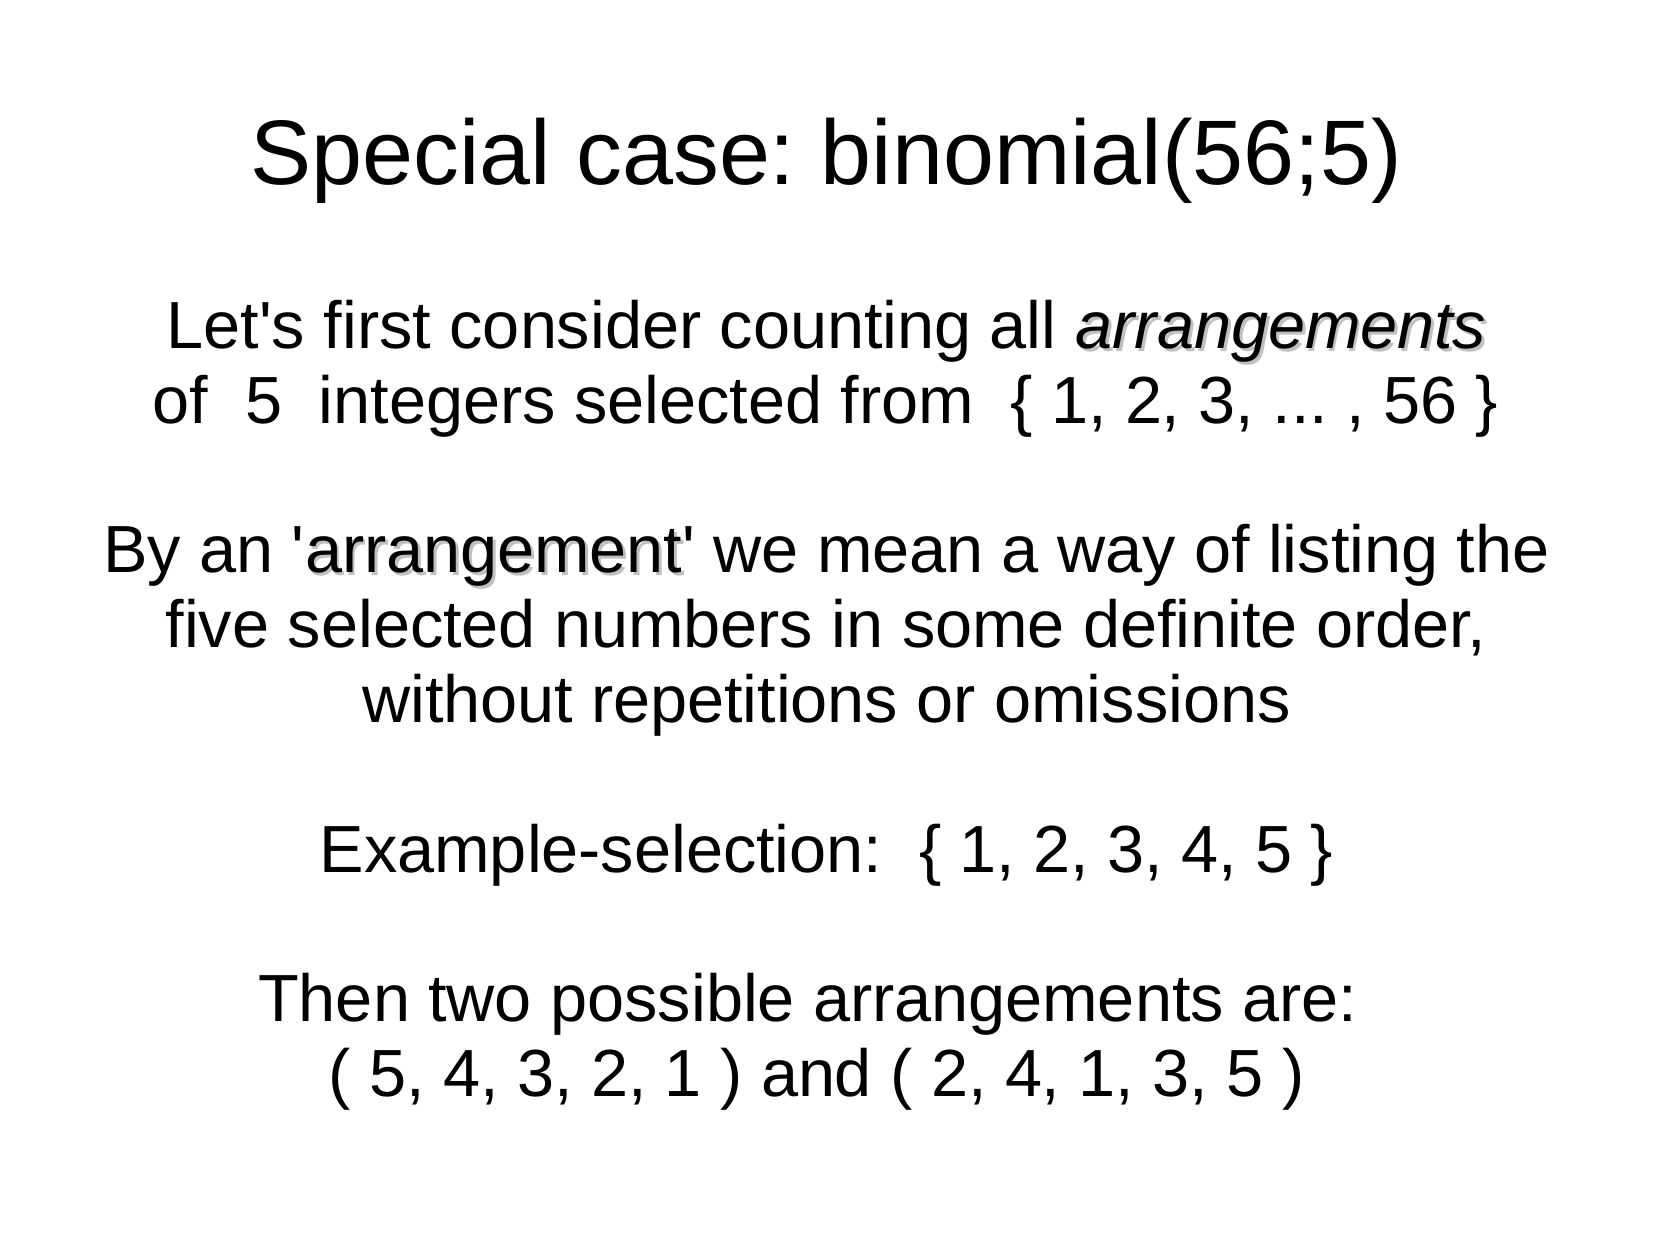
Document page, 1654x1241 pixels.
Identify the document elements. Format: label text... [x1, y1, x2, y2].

subtitle Let's first consider counting all arrangements of 5 integers selected from { 1, 2, 3, ... , 56 } By an 'arrangement' we mean a way of listing the five selected numbers in some definite order, without repetitions or omissions Example-selection: { 1, 2, 3, 4, 5 } Then two possible arrangements are: ( 5, 4, 3, 2, 1 ) and ( 2, 4, 1, 3, 5 ) [82, 288, 1571, 1111]
title Special case: binomial(56;5) [82, 56, 1571, 250]
